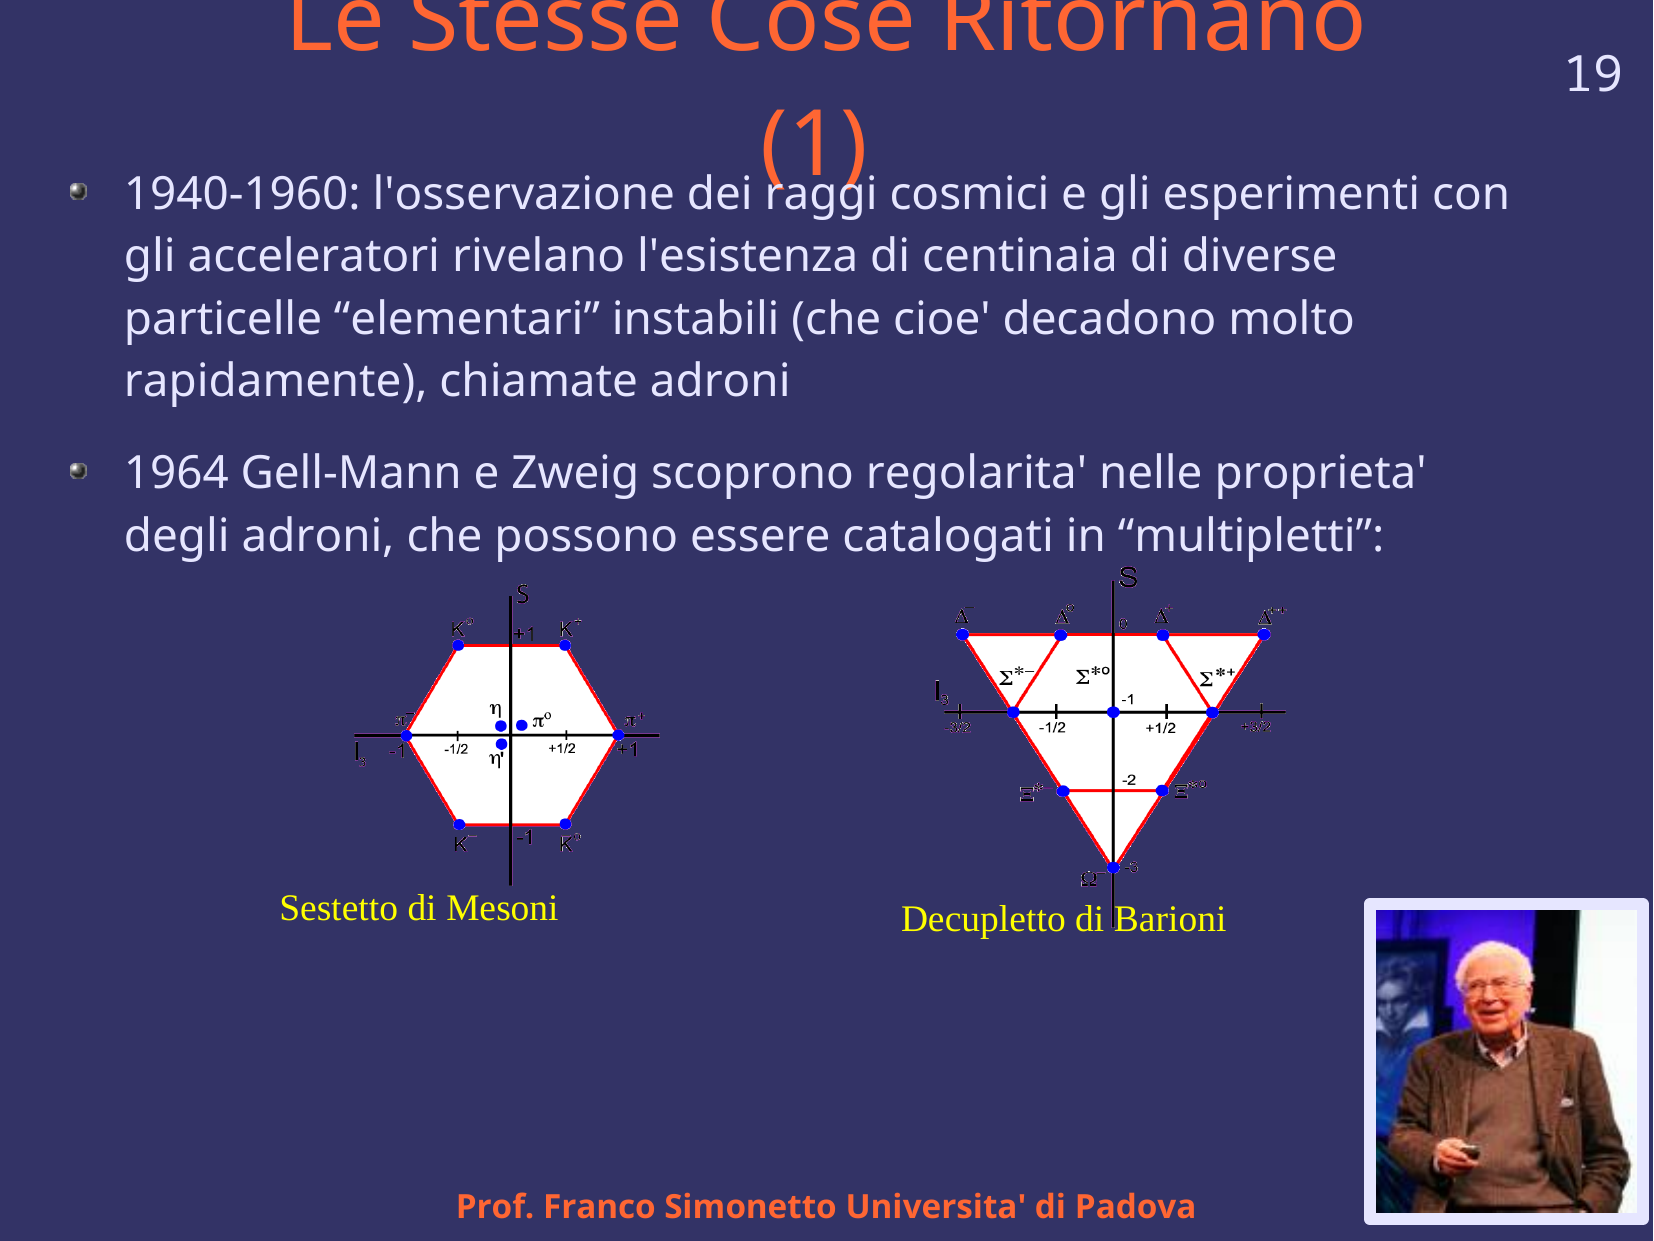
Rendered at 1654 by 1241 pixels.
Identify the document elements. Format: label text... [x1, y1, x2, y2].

text_box Sestetto di Mesoni [264, 879, 722, 936]
picture [932, 561, 1287, 890]
picture [353, 580, 660, 879]
title Le Stesse Cose Ritornano (1) [242, 8, 1411, 147]
picture [1375, 910, 1637, 1214]
text_box Decupletto di Barioni [886, 890, 1389, 948]
list 1940-1960: l'osservazione dei raggi cosmici e gli esperimenti con gli acceleratori rivelano l'esistenza di centinaia di diverse particelle “elementari” instabili (che cioe' decadono molto rapidamente), chiamate adroni 1964 Gell-Mann e Zweig scoprono regolarita' nelle proprieta' degli adroni, che possono essere catalogati in “multipletti”: [53, 160, 1541, 573]
